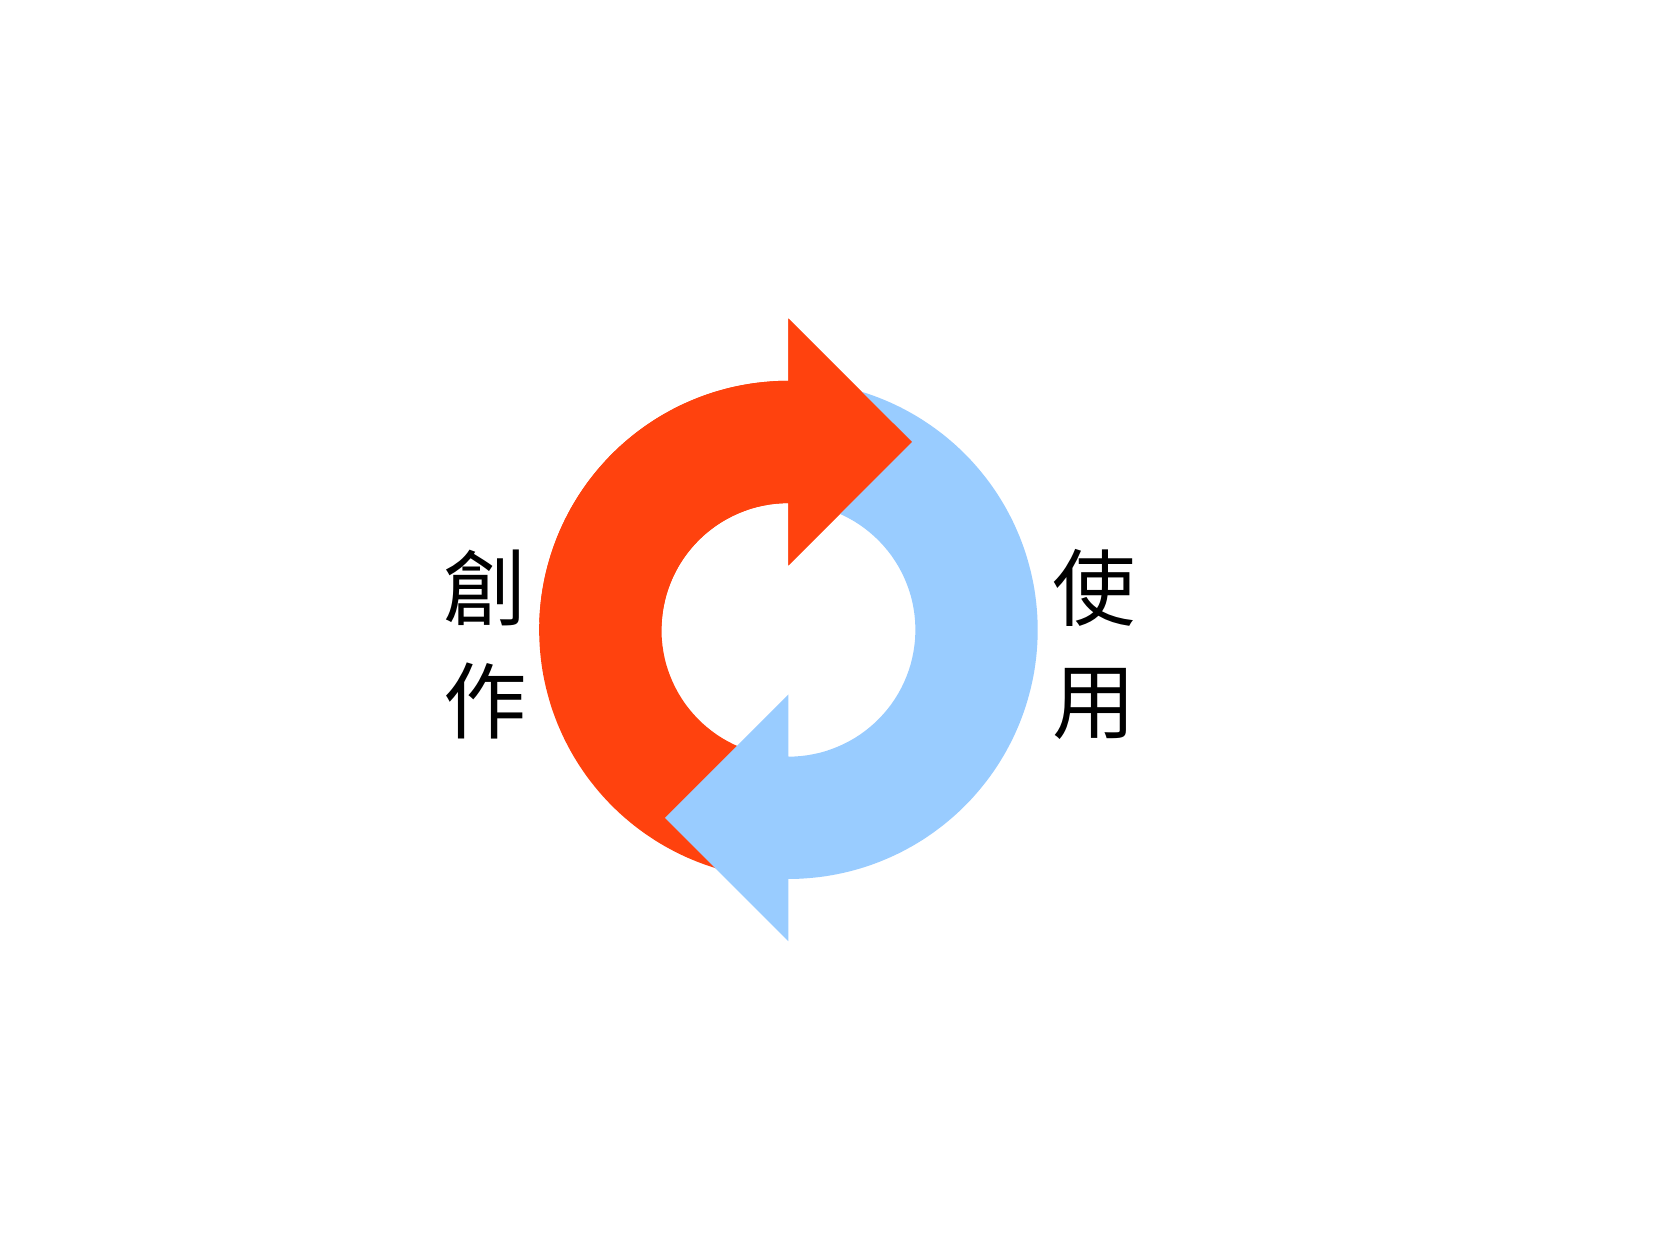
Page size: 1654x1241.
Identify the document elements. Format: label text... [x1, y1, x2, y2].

text_box 創作 [428, 522, 540, 756]
text_box 使用 [1037, 522, 1149, 756]
text_box [540, 318, 1037, 942]
